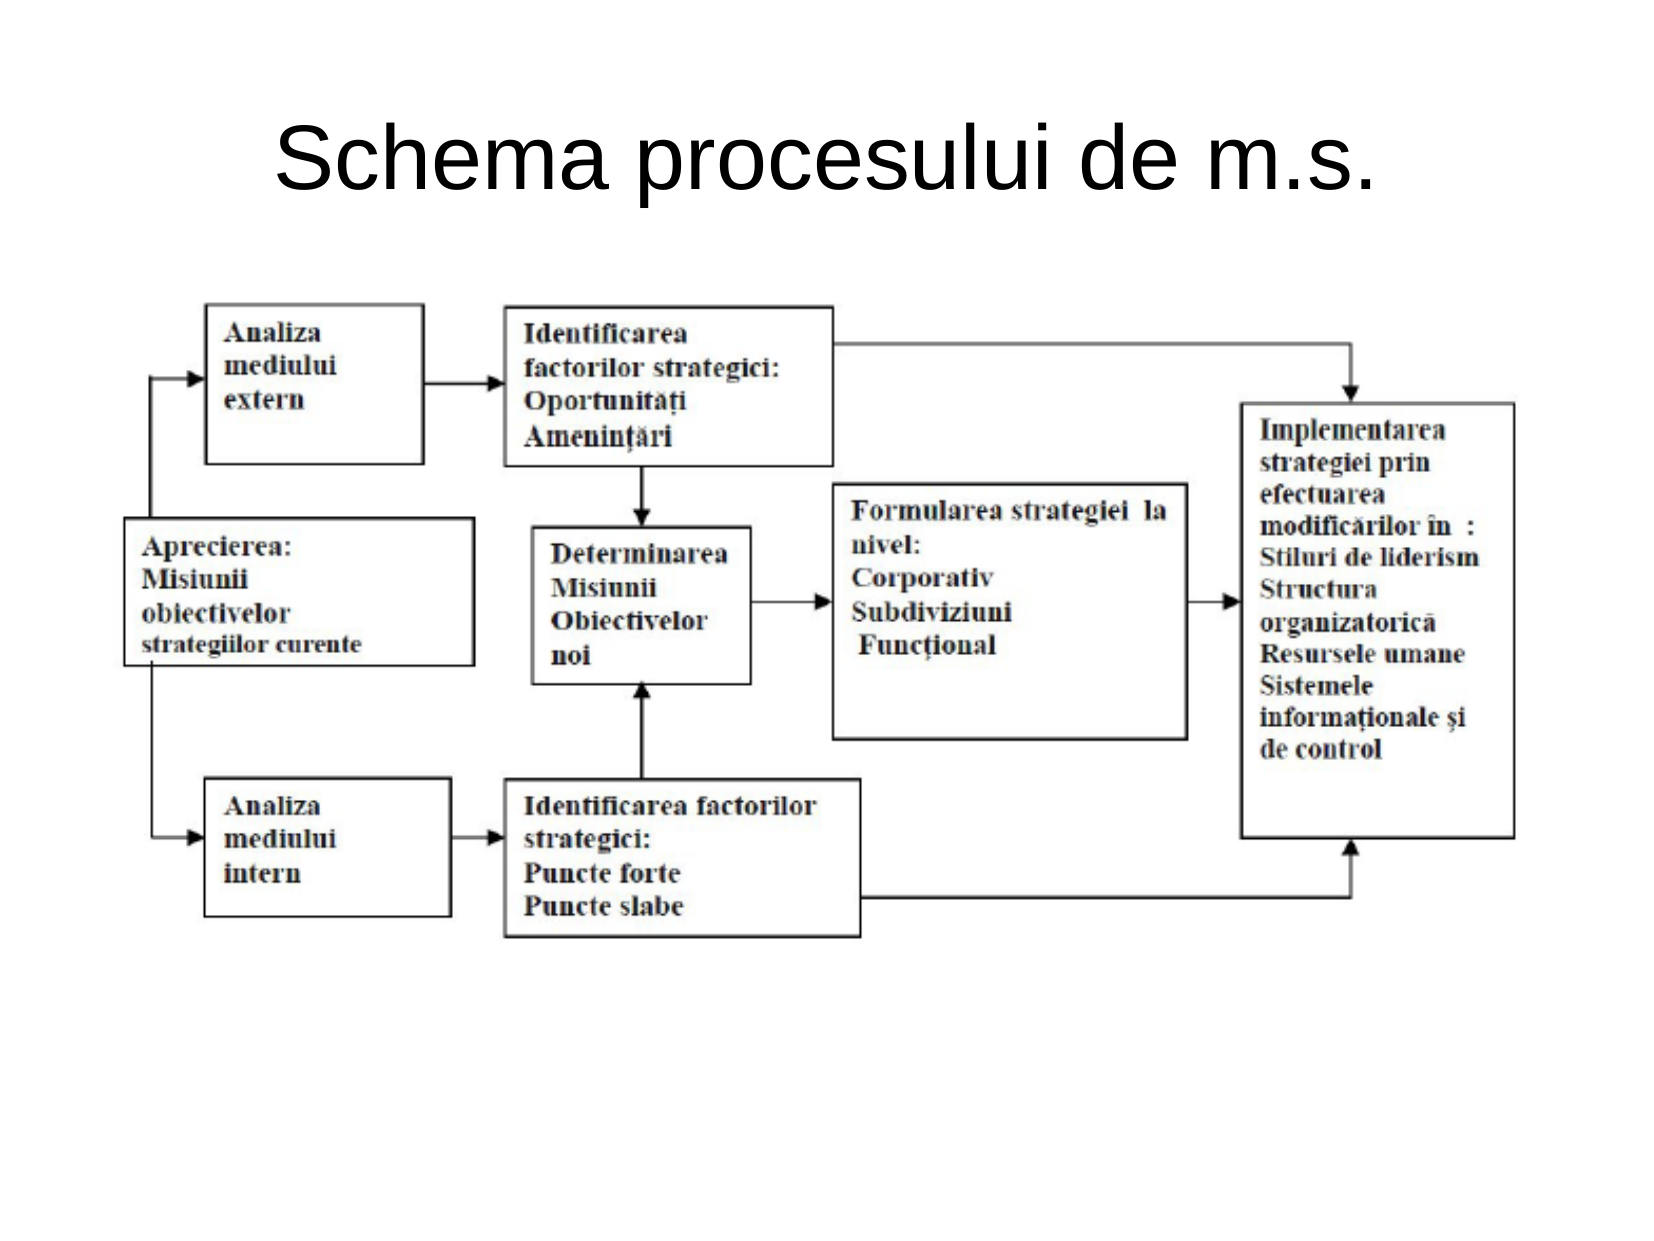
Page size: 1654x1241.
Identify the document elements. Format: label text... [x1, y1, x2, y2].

picture [107, 295, 1577, 945]
title Schema procesului de m.s. [82, 49, 1571, 257]
